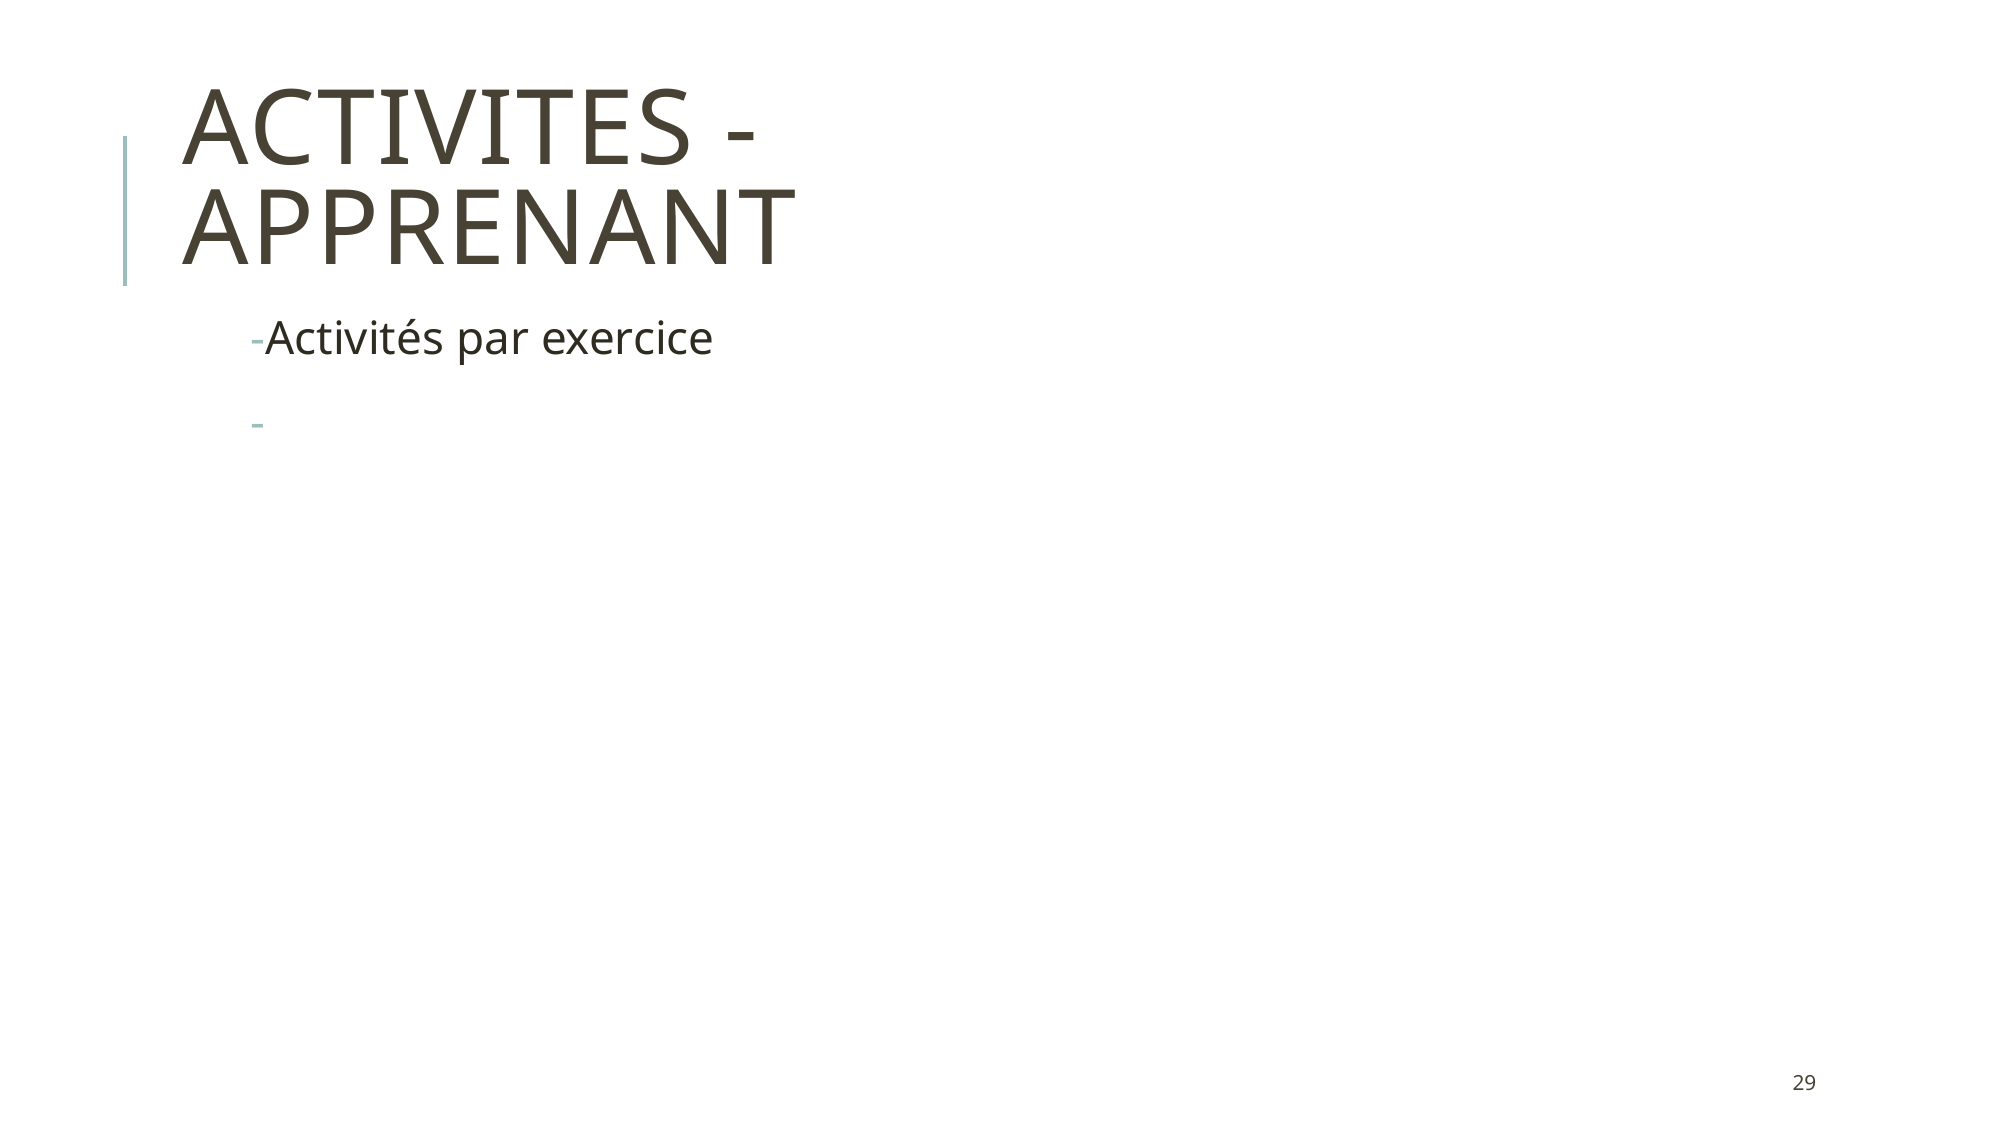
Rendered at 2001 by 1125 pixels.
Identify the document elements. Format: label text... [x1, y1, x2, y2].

title ACTIVITES - APPRENANT [168, 61, 968, 308]
text_box 29 [1777, 1061, 1938, 1107]
list Activités par exercice [243, 307, 1651, 1064]
